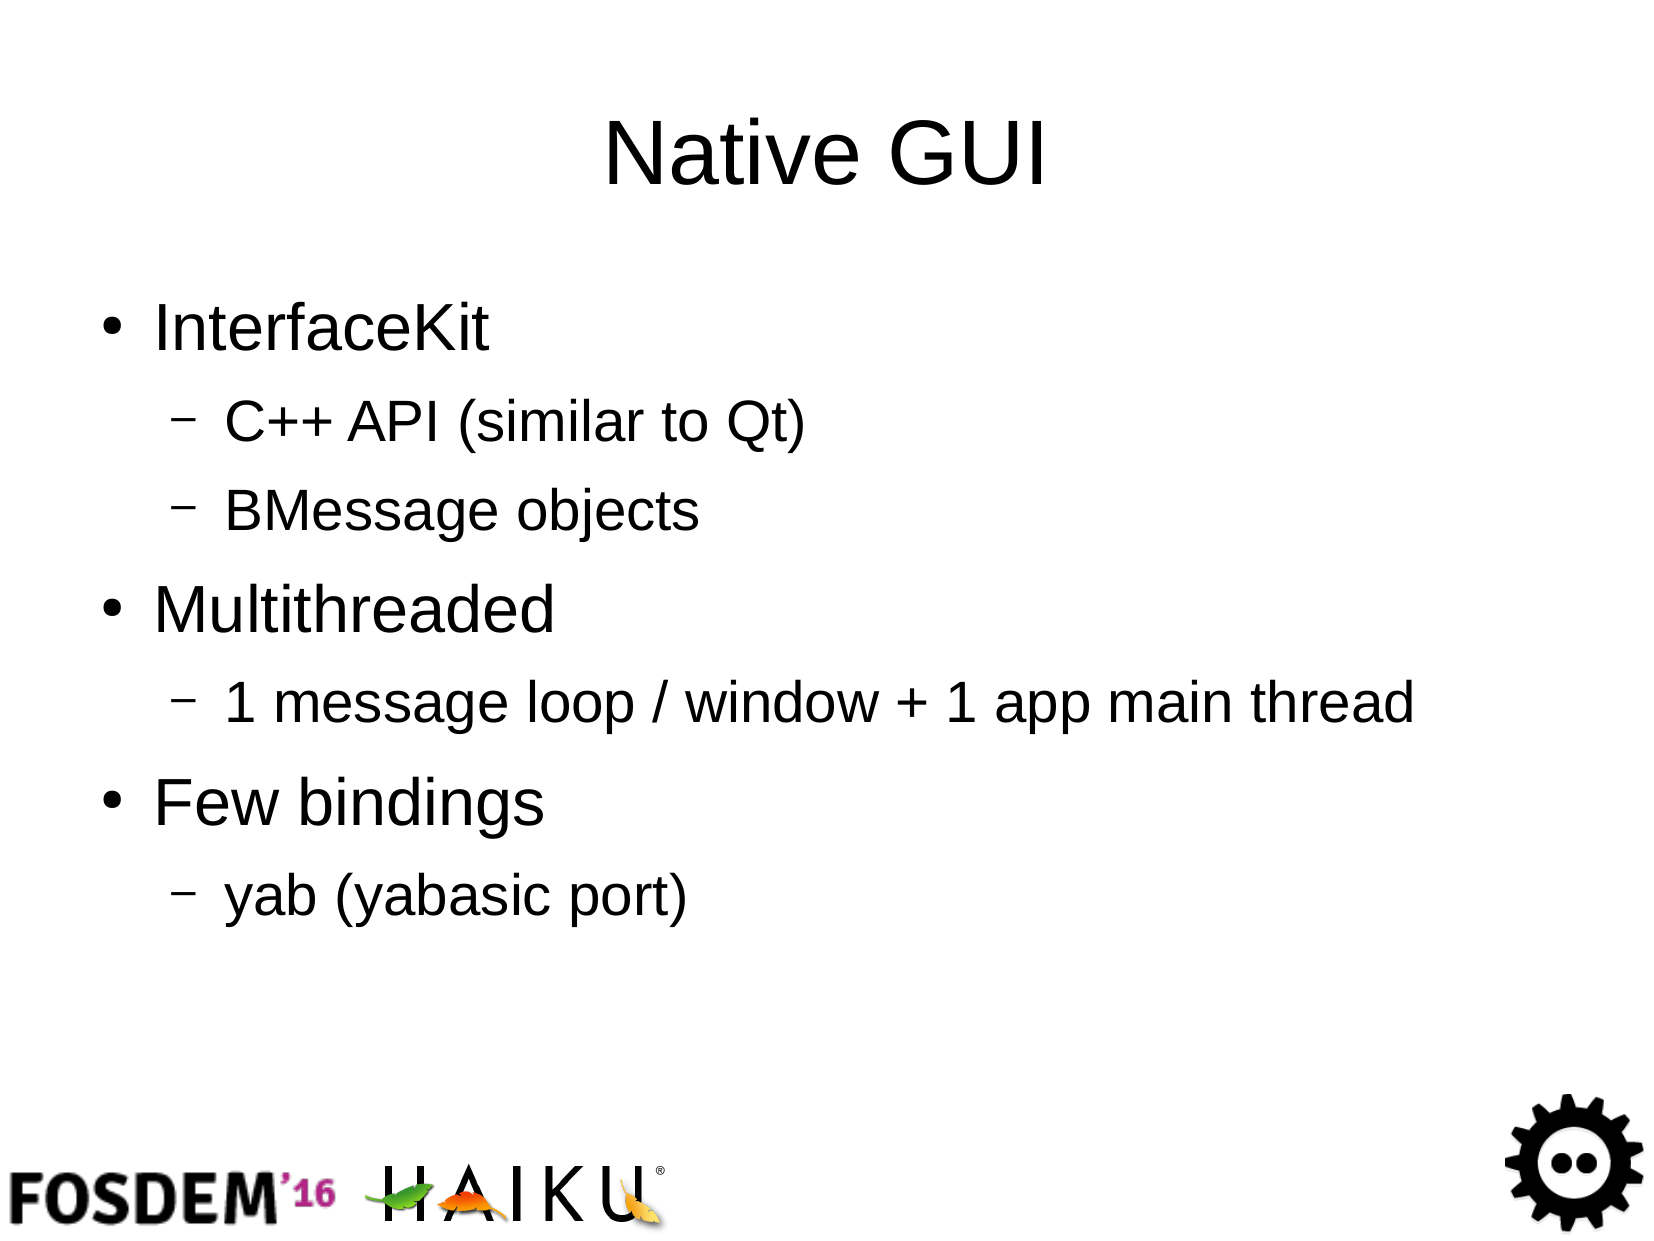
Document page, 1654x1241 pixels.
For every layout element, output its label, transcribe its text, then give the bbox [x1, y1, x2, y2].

picture [363, 1163, 670, 1235]
list InterfaceKit C++ API (similar to Qt) BMessage objects Multithreaded 1 message loop / window + 1 app main thread Few bindings yab (yabasic port) [82, 290, 1571, 1010]
picture [1505, 1094, 1648, 1235]
title Native GUI [82, 49, 1571, 257]
picture [0, 1152, 350, 1241]
